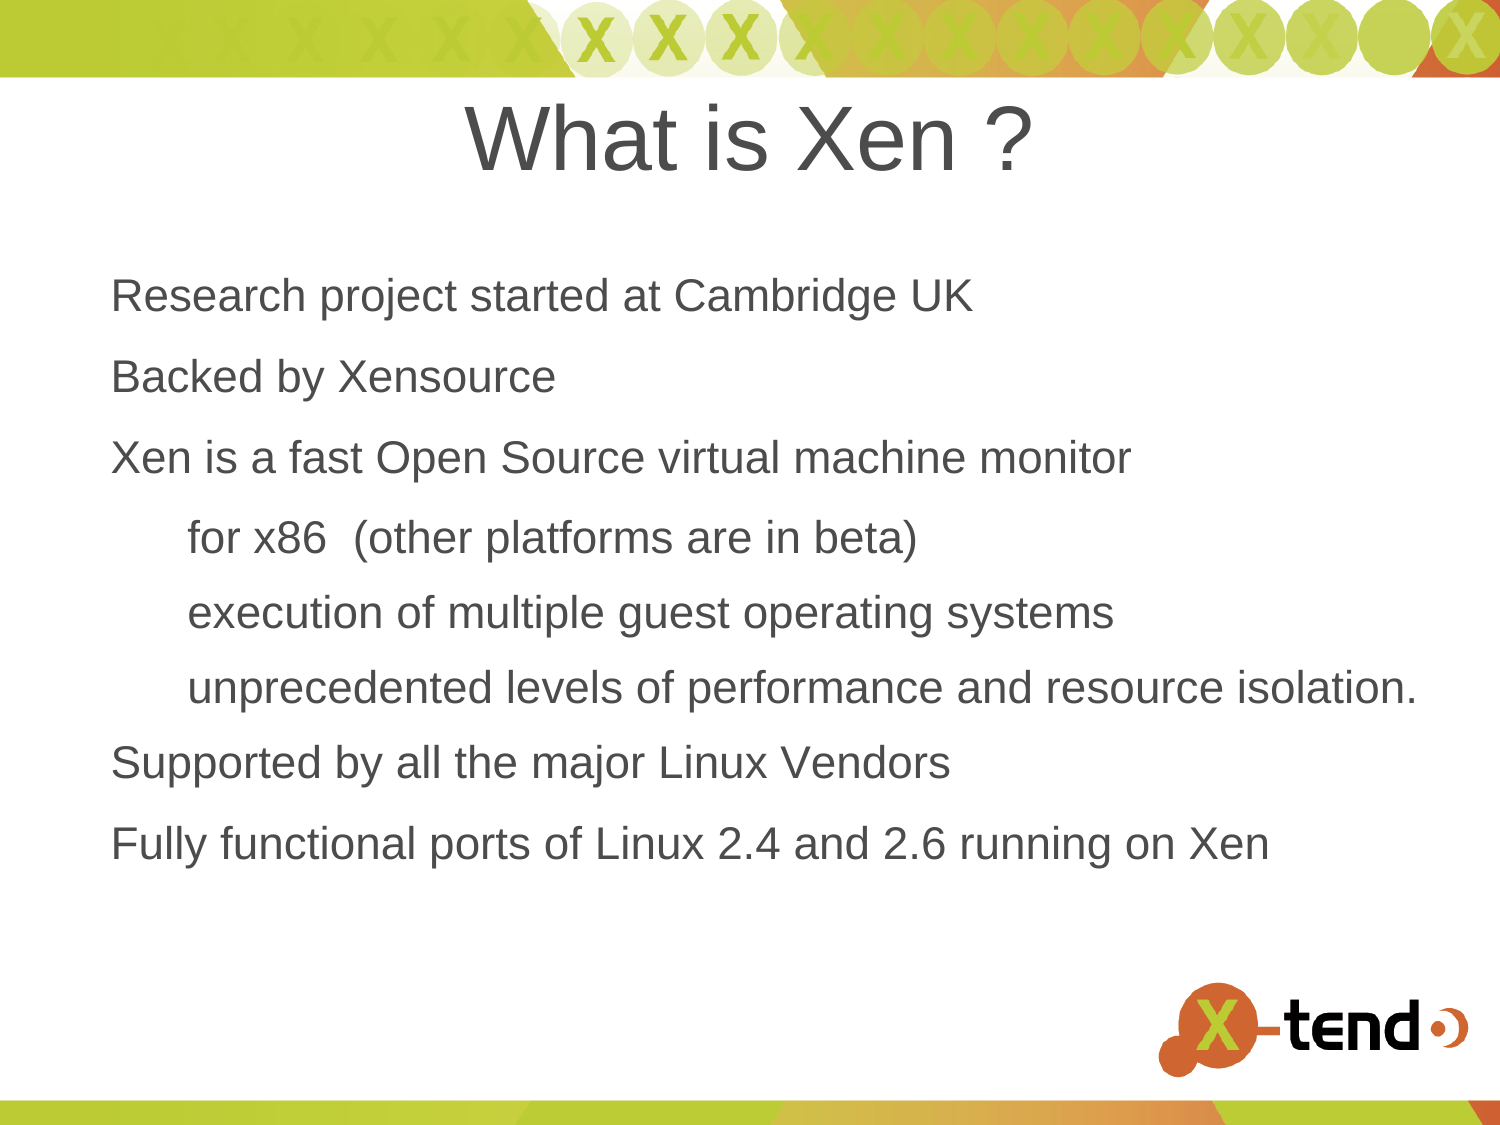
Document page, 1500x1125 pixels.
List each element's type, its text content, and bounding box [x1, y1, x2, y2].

title What is Xen ? [75, 45, 1426, 233]
list Research project started at Cambridge UK Backed by Xensource Xen is a fast Open Source virtual machine monitor for x86 (other platforms are in beta) execution of multiple guest operating systems unprecedented levels of performance and resource isolation. Supported by all the major Linux Vendors Fully functional ports of Linux 2.4 and 2.6 running on Xen [78, 262, 1475, 1113]
picture [0, 0, 1500, 1125]
